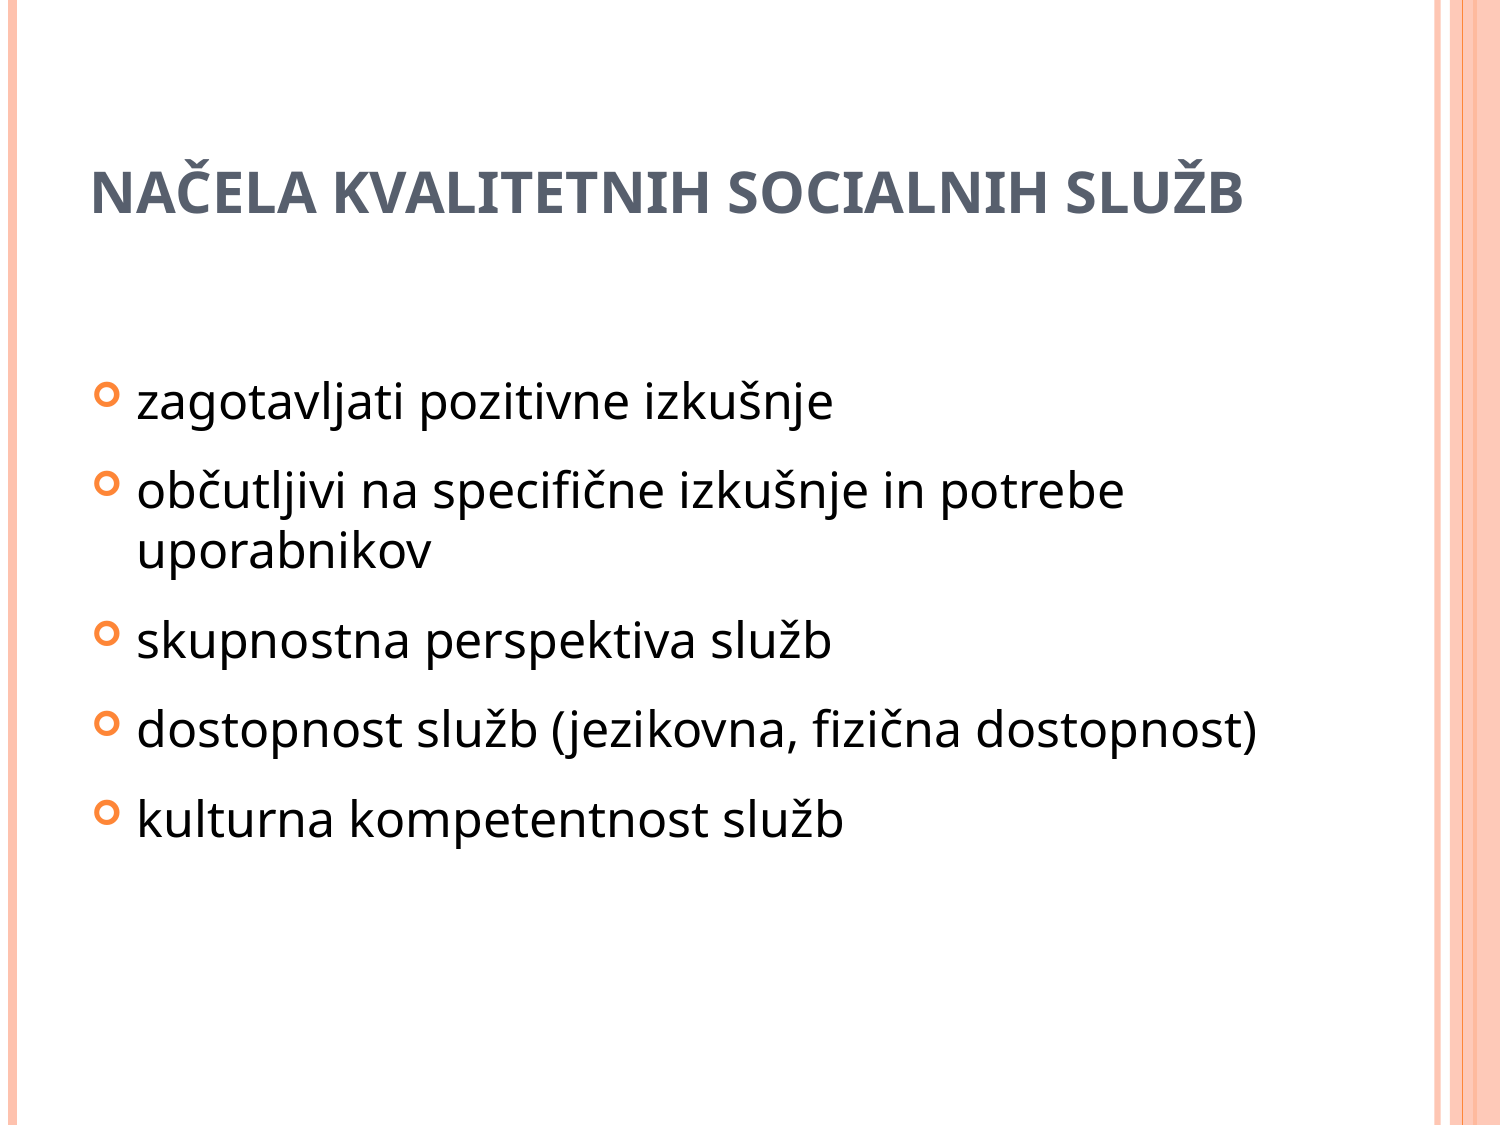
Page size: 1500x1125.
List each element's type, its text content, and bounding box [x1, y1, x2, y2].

title NAČELA KVALITETNIH SOCIALNIH SLUŽB [75, 45, 1300, 233]
list zagotavljati pozitivne izkušnje občutljivi na specifične izkušnje in potrebe uporabnikov skupnostna perspektiva služb dostopnost služb (jezikovna, fizična dostopnost) kulturna kompetentnost služb [76, 361, 1302, 1125]
